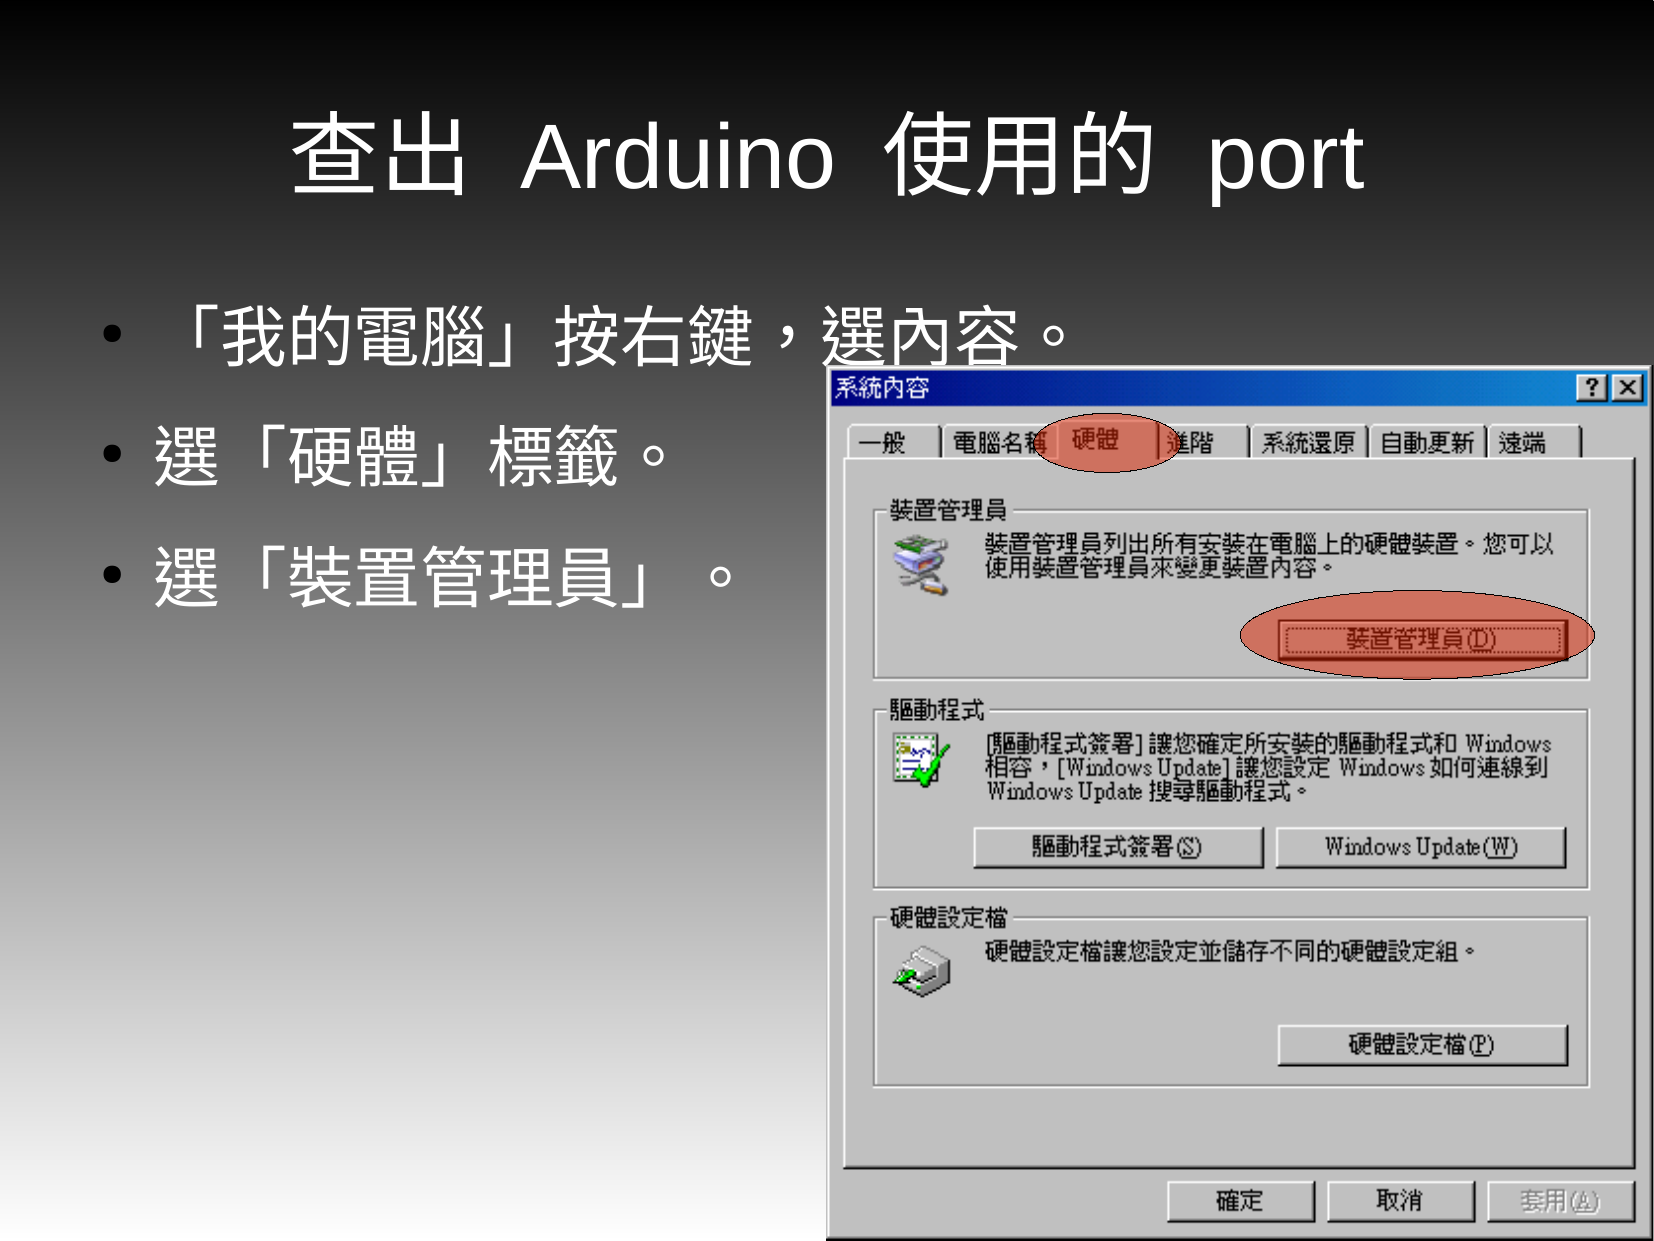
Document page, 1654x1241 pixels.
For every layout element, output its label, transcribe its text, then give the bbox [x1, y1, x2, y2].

text_box [1240, 590, 1595, 680]
picture [826, 365, 1654, 1241]
text_box [1033, 413, 1182, 473]
title 查出 Arduino 使用的 port [82, 56, 1571, 250]
list 「我的電腦」按右鍵，選內容。 選「硬體」標籤。 選「裝置管理員」。 [82, 290, 1571, 1094]
